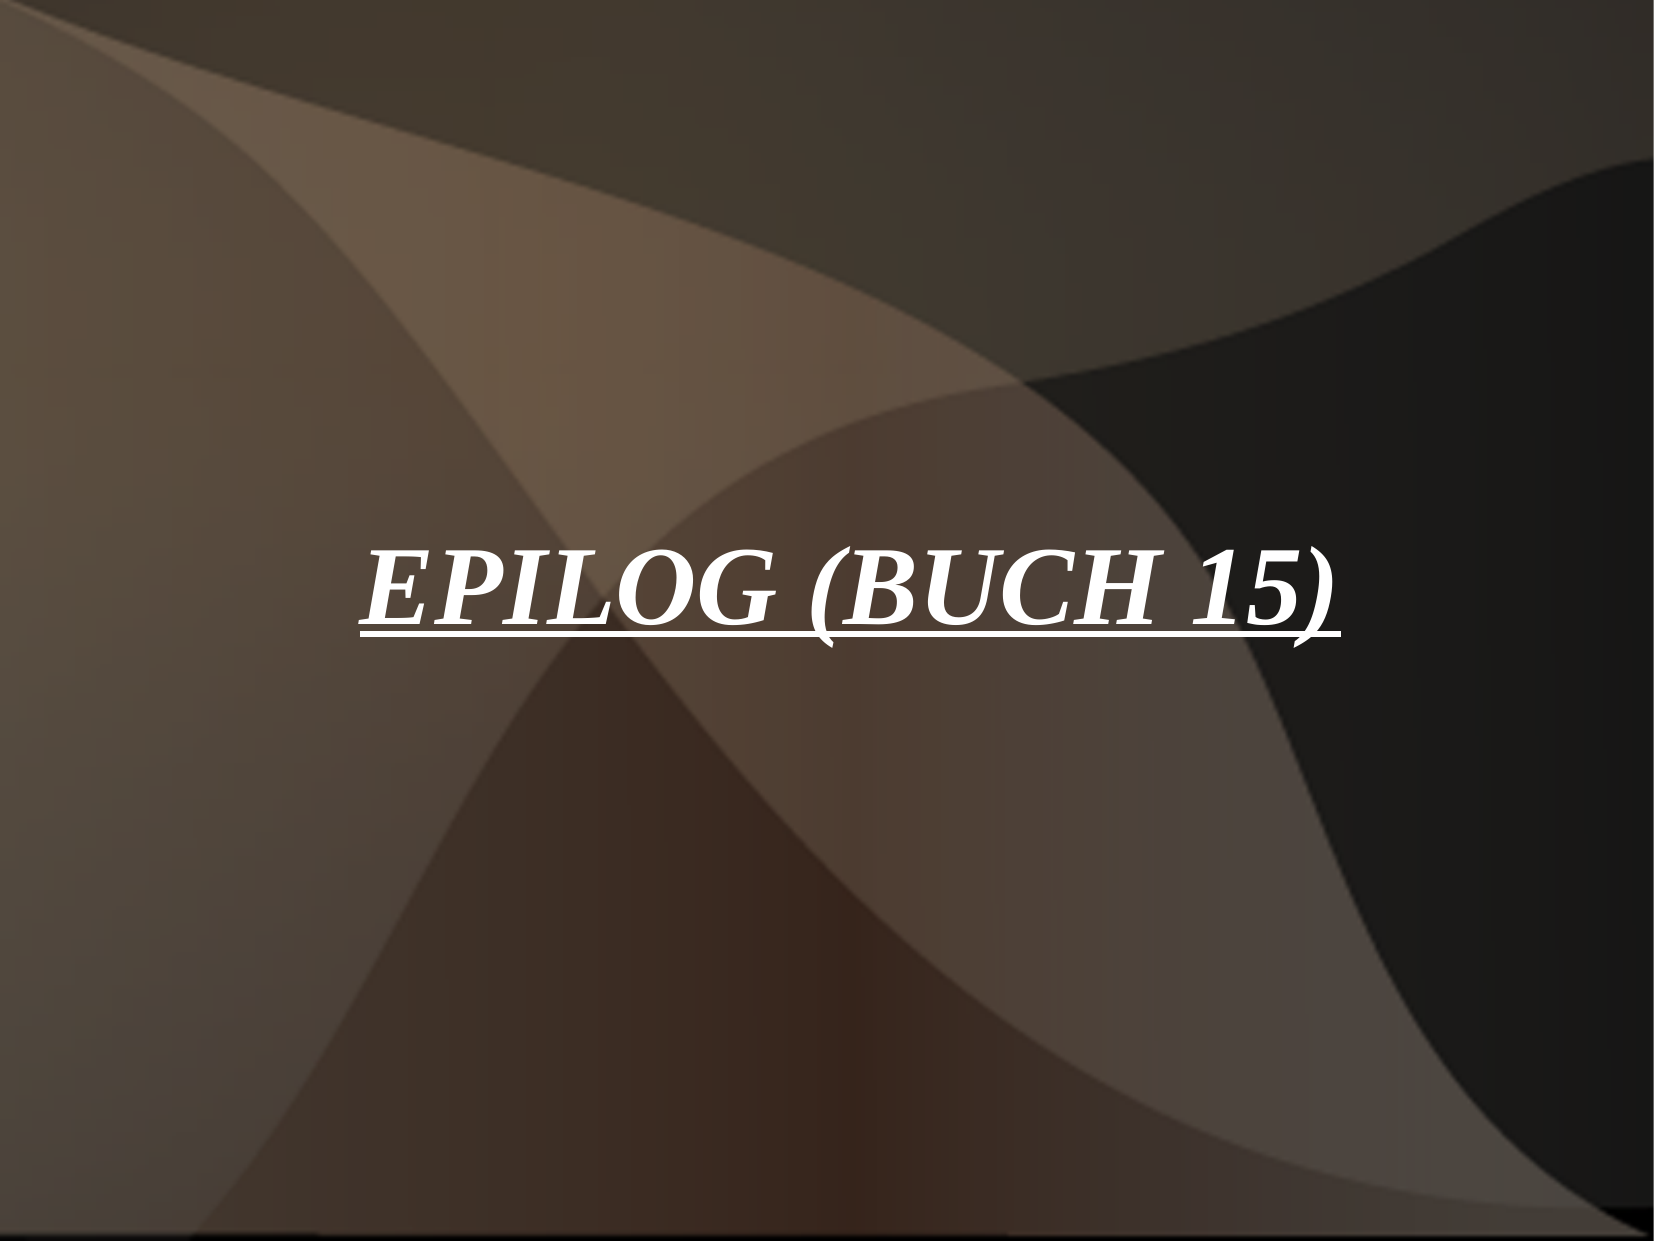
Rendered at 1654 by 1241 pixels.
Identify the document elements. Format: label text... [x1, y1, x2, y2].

title EPILOG (BUCH 15) [106, 482, 1595, 690]
picture [0, 0, 1654, 1241]
